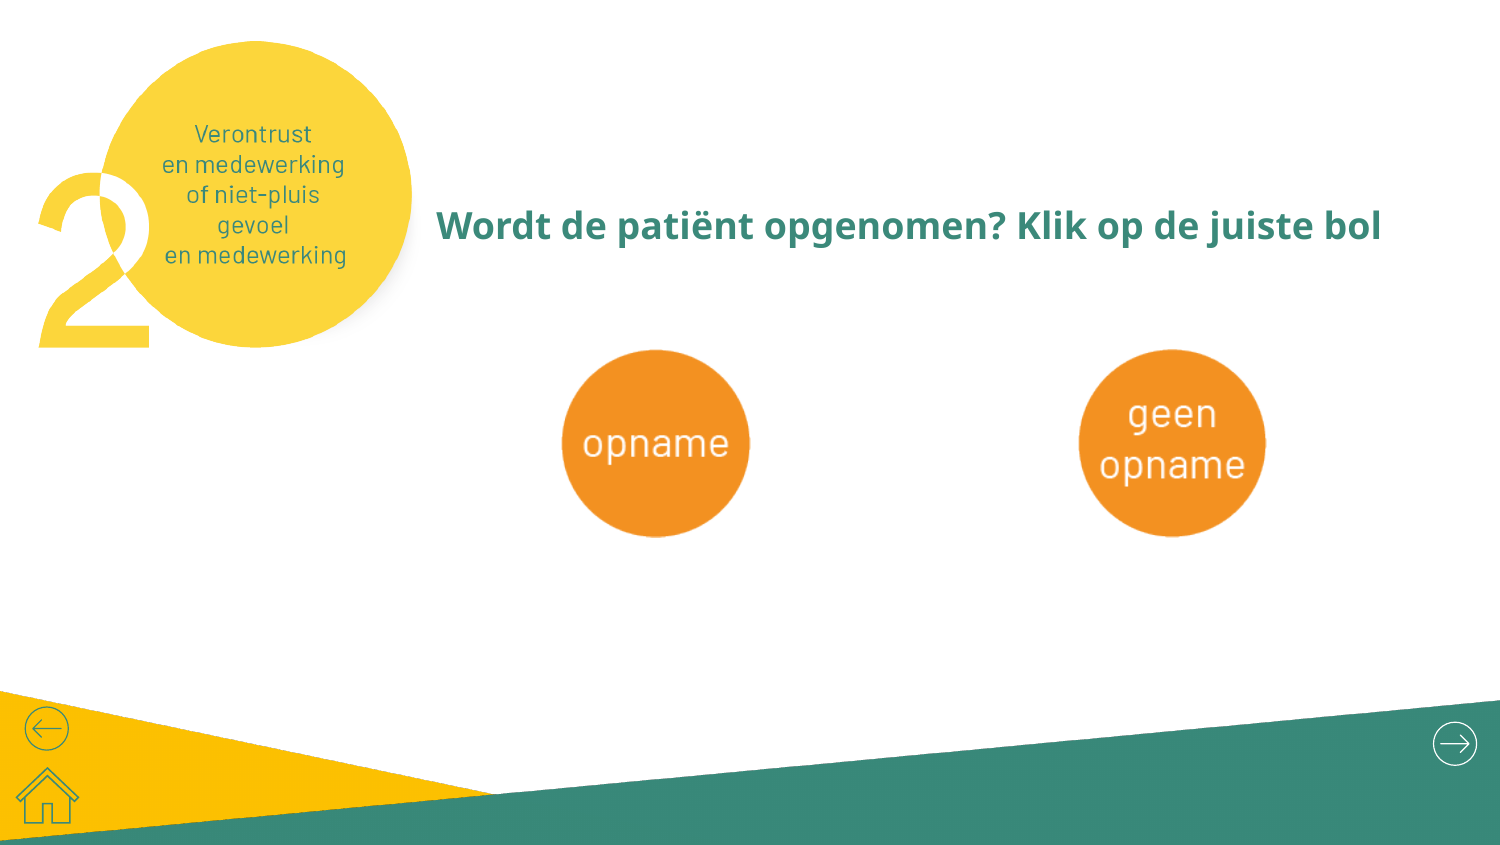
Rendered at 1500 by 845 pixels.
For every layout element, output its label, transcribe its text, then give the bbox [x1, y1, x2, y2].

picture [561, 349, 751, 538]
picture [1078, 349, 1267, 538]
picture [38, 41, 422, 348]
picture [9, 700, 85, 832]
text_box Wordt de patiënt opgenomen? Klik op de juiste bol [422, 194, 1445, 256]
picture [1426, 715, 1484, 772]
